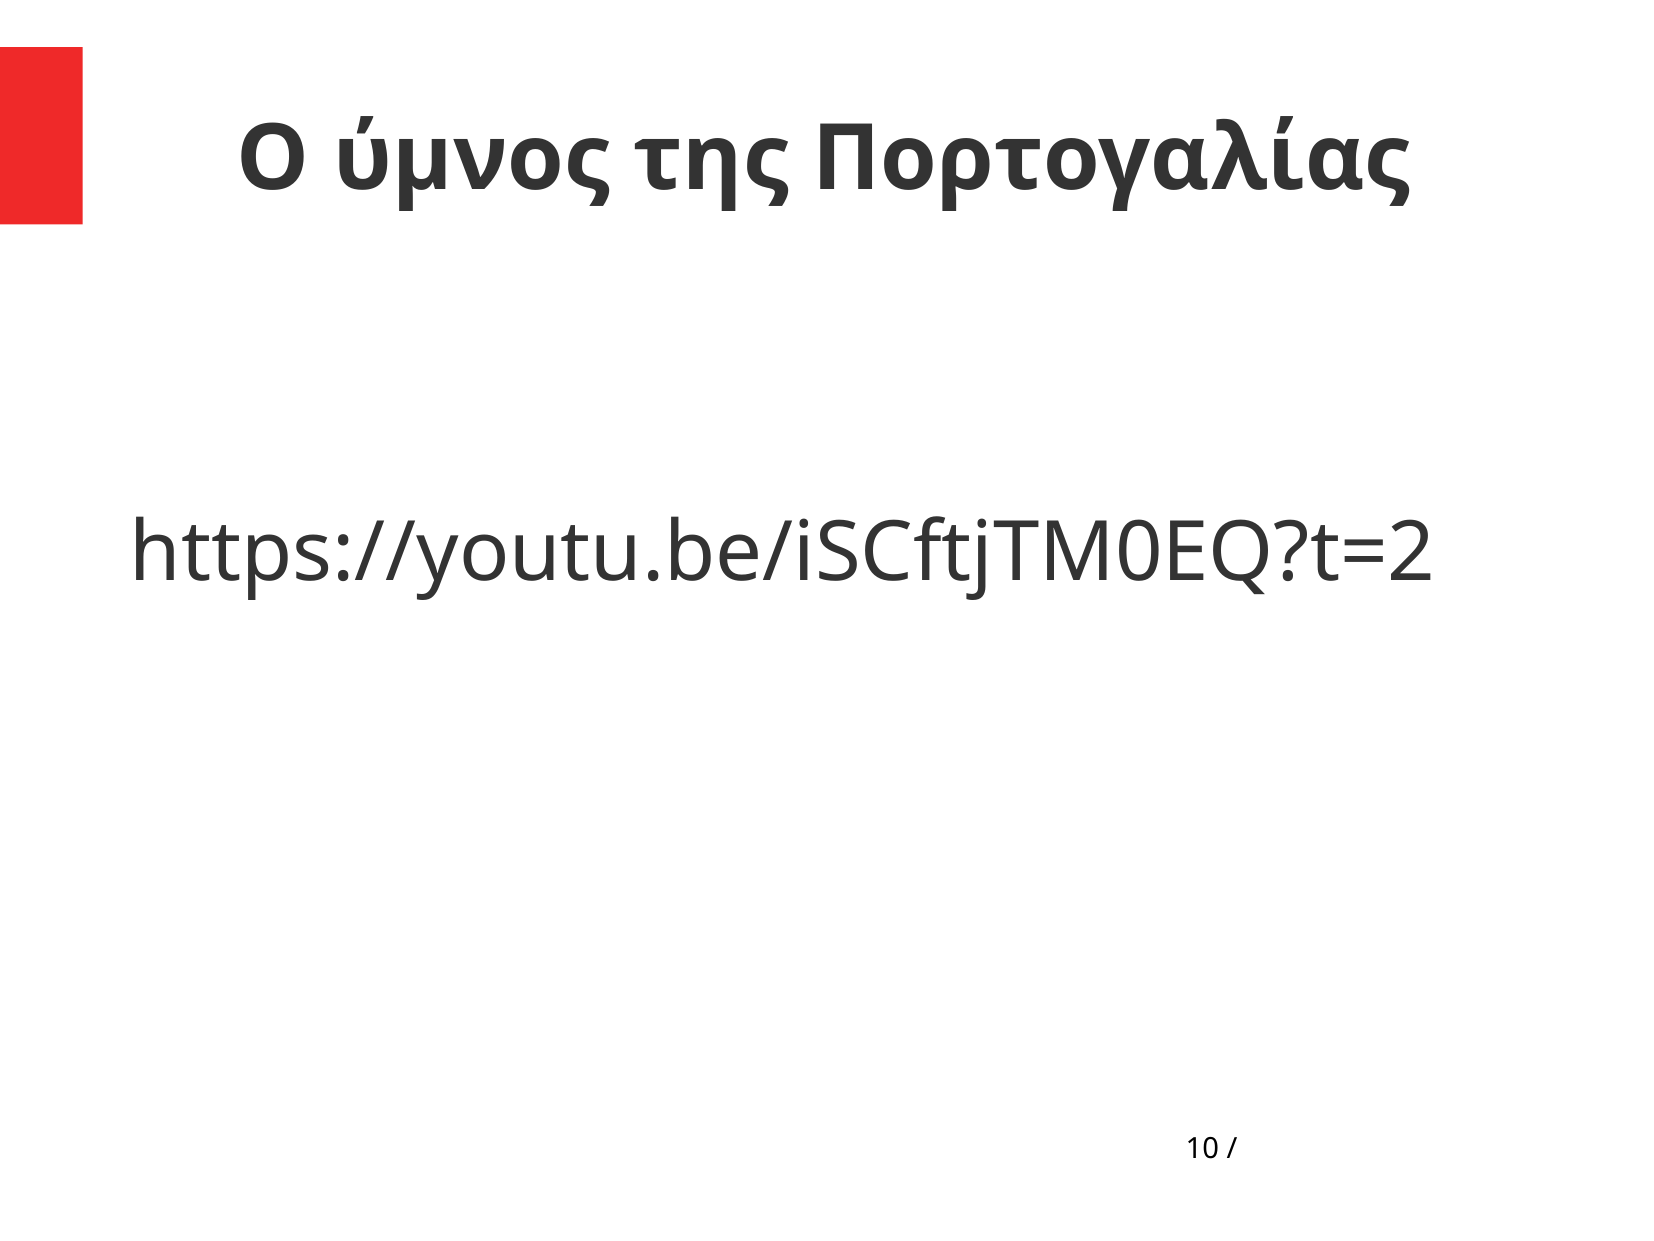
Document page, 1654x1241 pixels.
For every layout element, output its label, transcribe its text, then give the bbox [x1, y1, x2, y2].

title Ο ύμνος της Πορτογαλίας [118, 49, 1571, 257]
list https://youtu.be/iSCftjTM0EQ?t=2 [129, 497, 1654, 1241]
